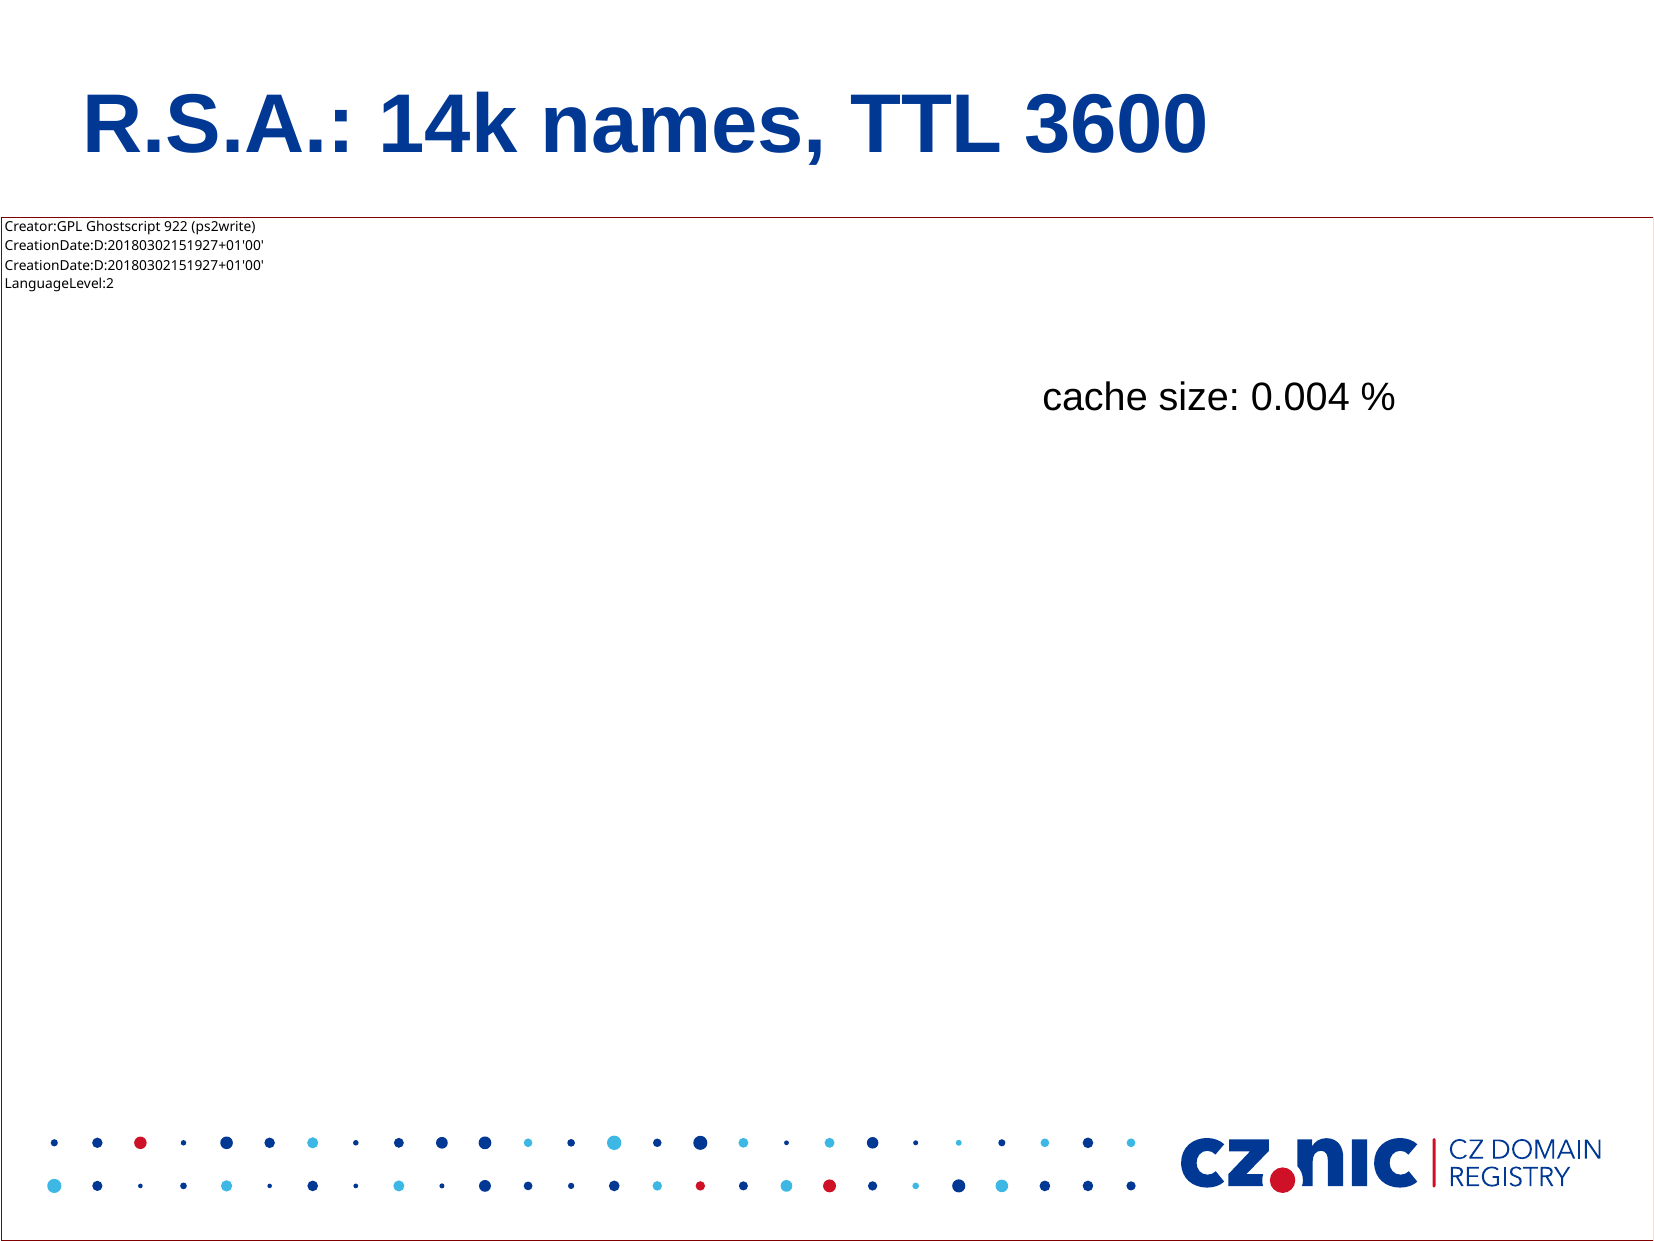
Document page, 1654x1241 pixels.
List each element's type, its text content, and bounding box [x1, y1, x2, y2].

title R.S.A.: 14k names, TTL 3600 [82, 70, 1571, 178]
text_box cache size: 0.004 % [1027, 366, 1441, 470]
picture [0, 216, 1654, 1241]
